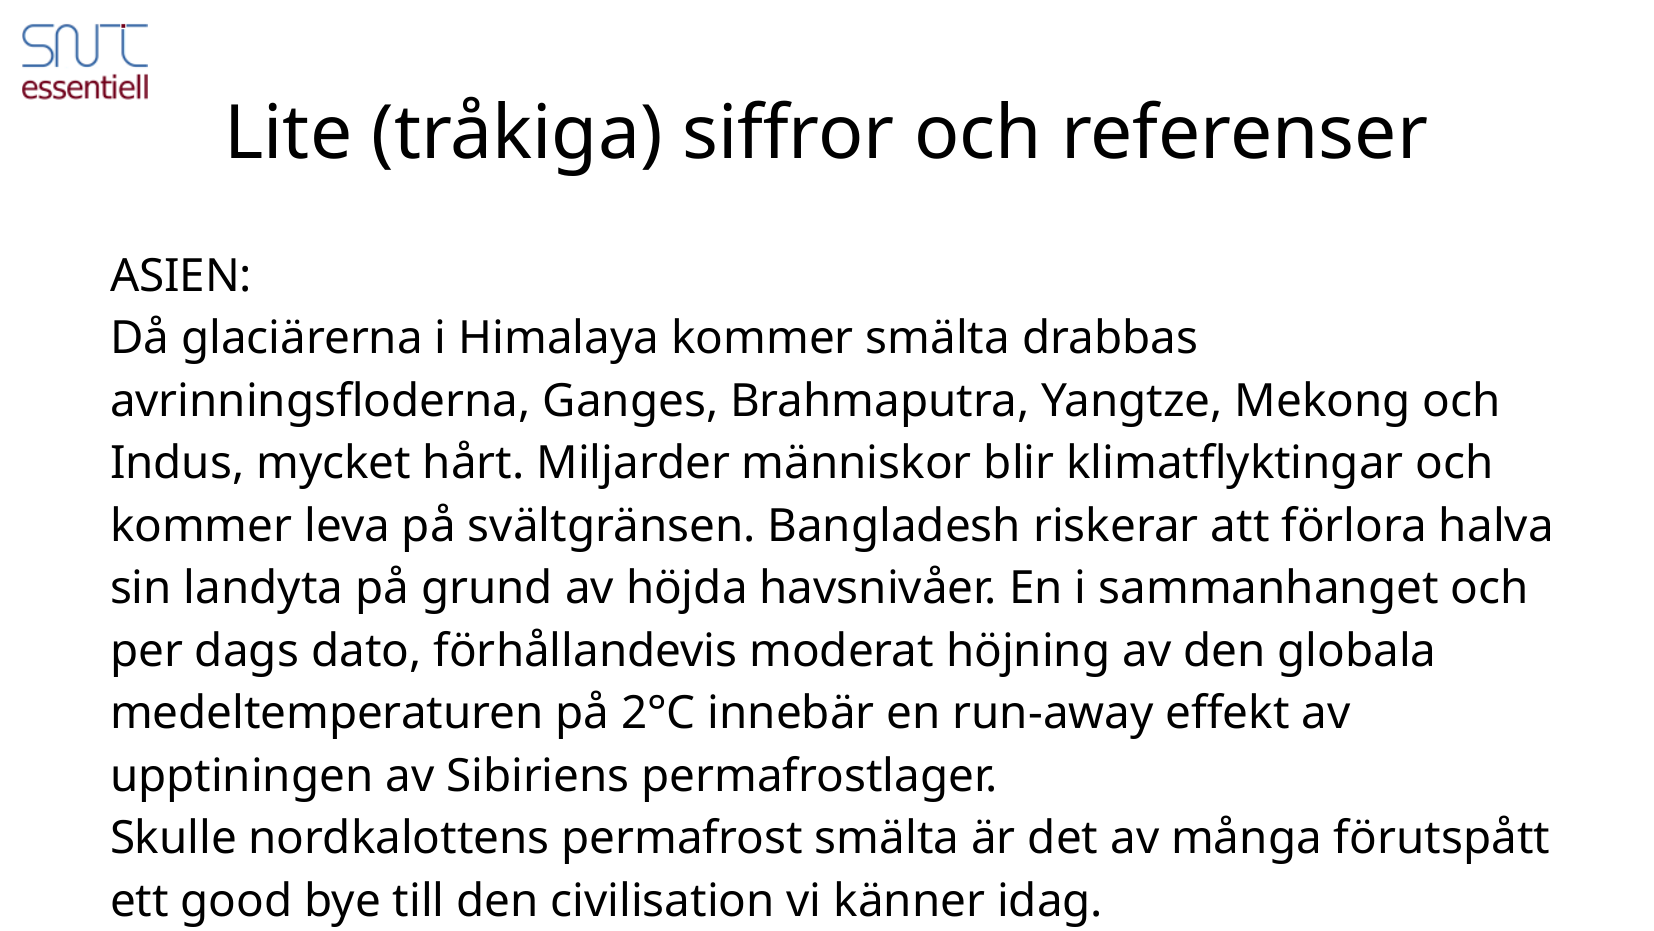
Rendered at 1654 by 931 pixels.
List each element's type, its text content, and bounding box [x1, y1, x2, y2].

text_box ASIEN: Då glaciärerna i Himalaya kommer smälta drabbas avrinningsfloderna, Ganges, Brahmaputra, Yangtze, Mekong och Indus, mycket hårt. Miljarder människor blir klimatflyktingar och kommer leva på svältgränsen. Bangladesh riskerar att förlora halva sin landyta på grund av höjda havsnivåer. En i sammanhanget och per dags dato, förhållandevis moderat höjning av den globala medeltemperaturen på 2°C innebär en run-away effekt av upptiningen av Sibiriens permafrostlager. Skulle nordkalottens permafrost smälta är det av många förutspått ett good bye till den civilisation vi känner idag. [95, 234, 1572, 921]
picture [22, 0, 148, 125]
title Lite (tråkiga) siffror och referenser [82, 51, 1571, 207]
